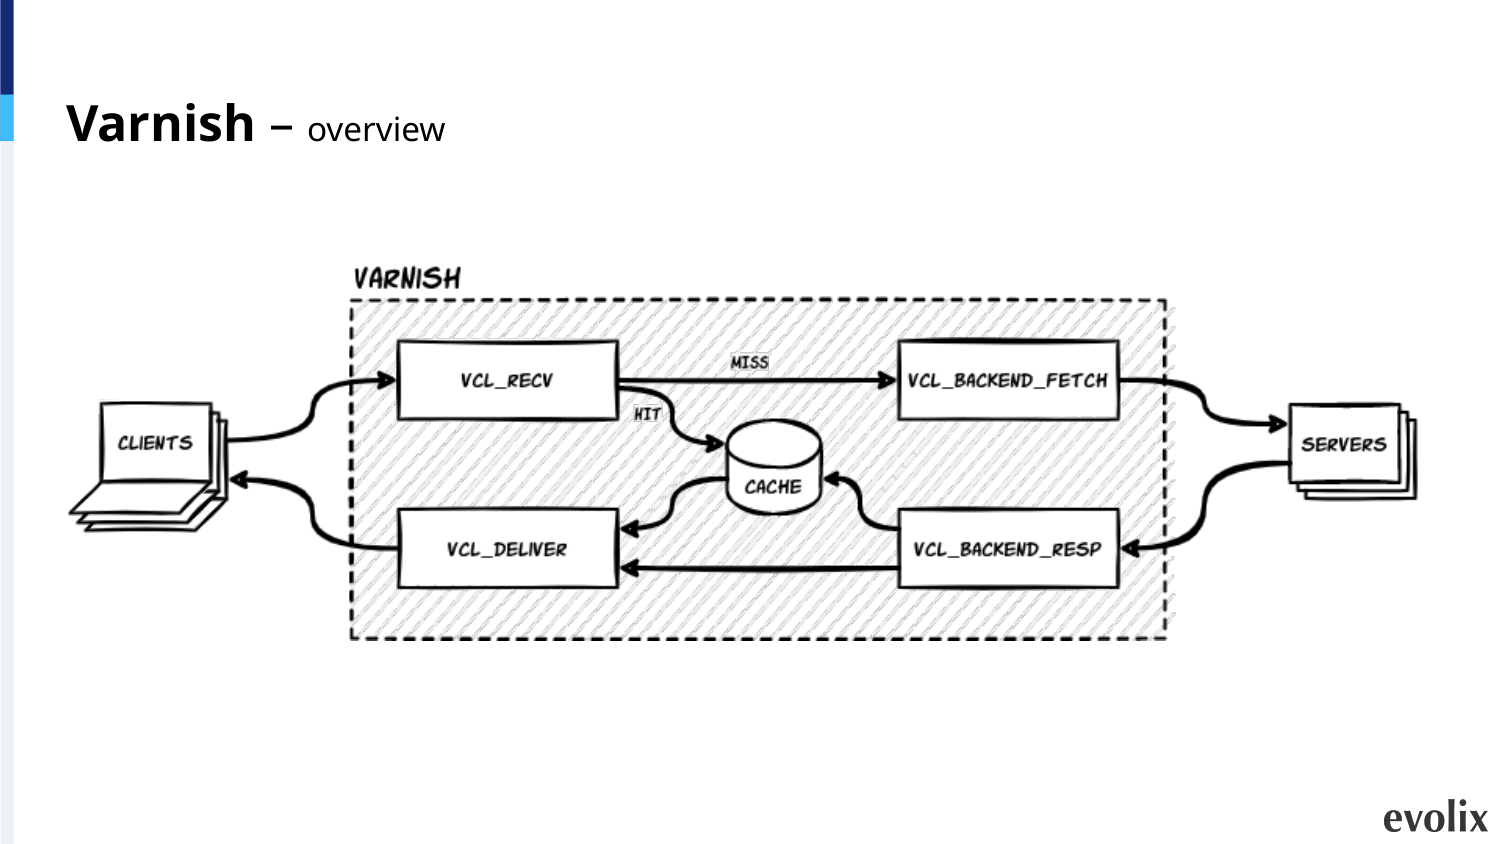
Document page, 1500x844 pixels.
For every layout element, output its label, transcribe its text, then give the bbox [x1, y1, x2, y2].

title Varnish – overview [51, 76, 1449, 171]
picture [0, 0, 1500, 844]
